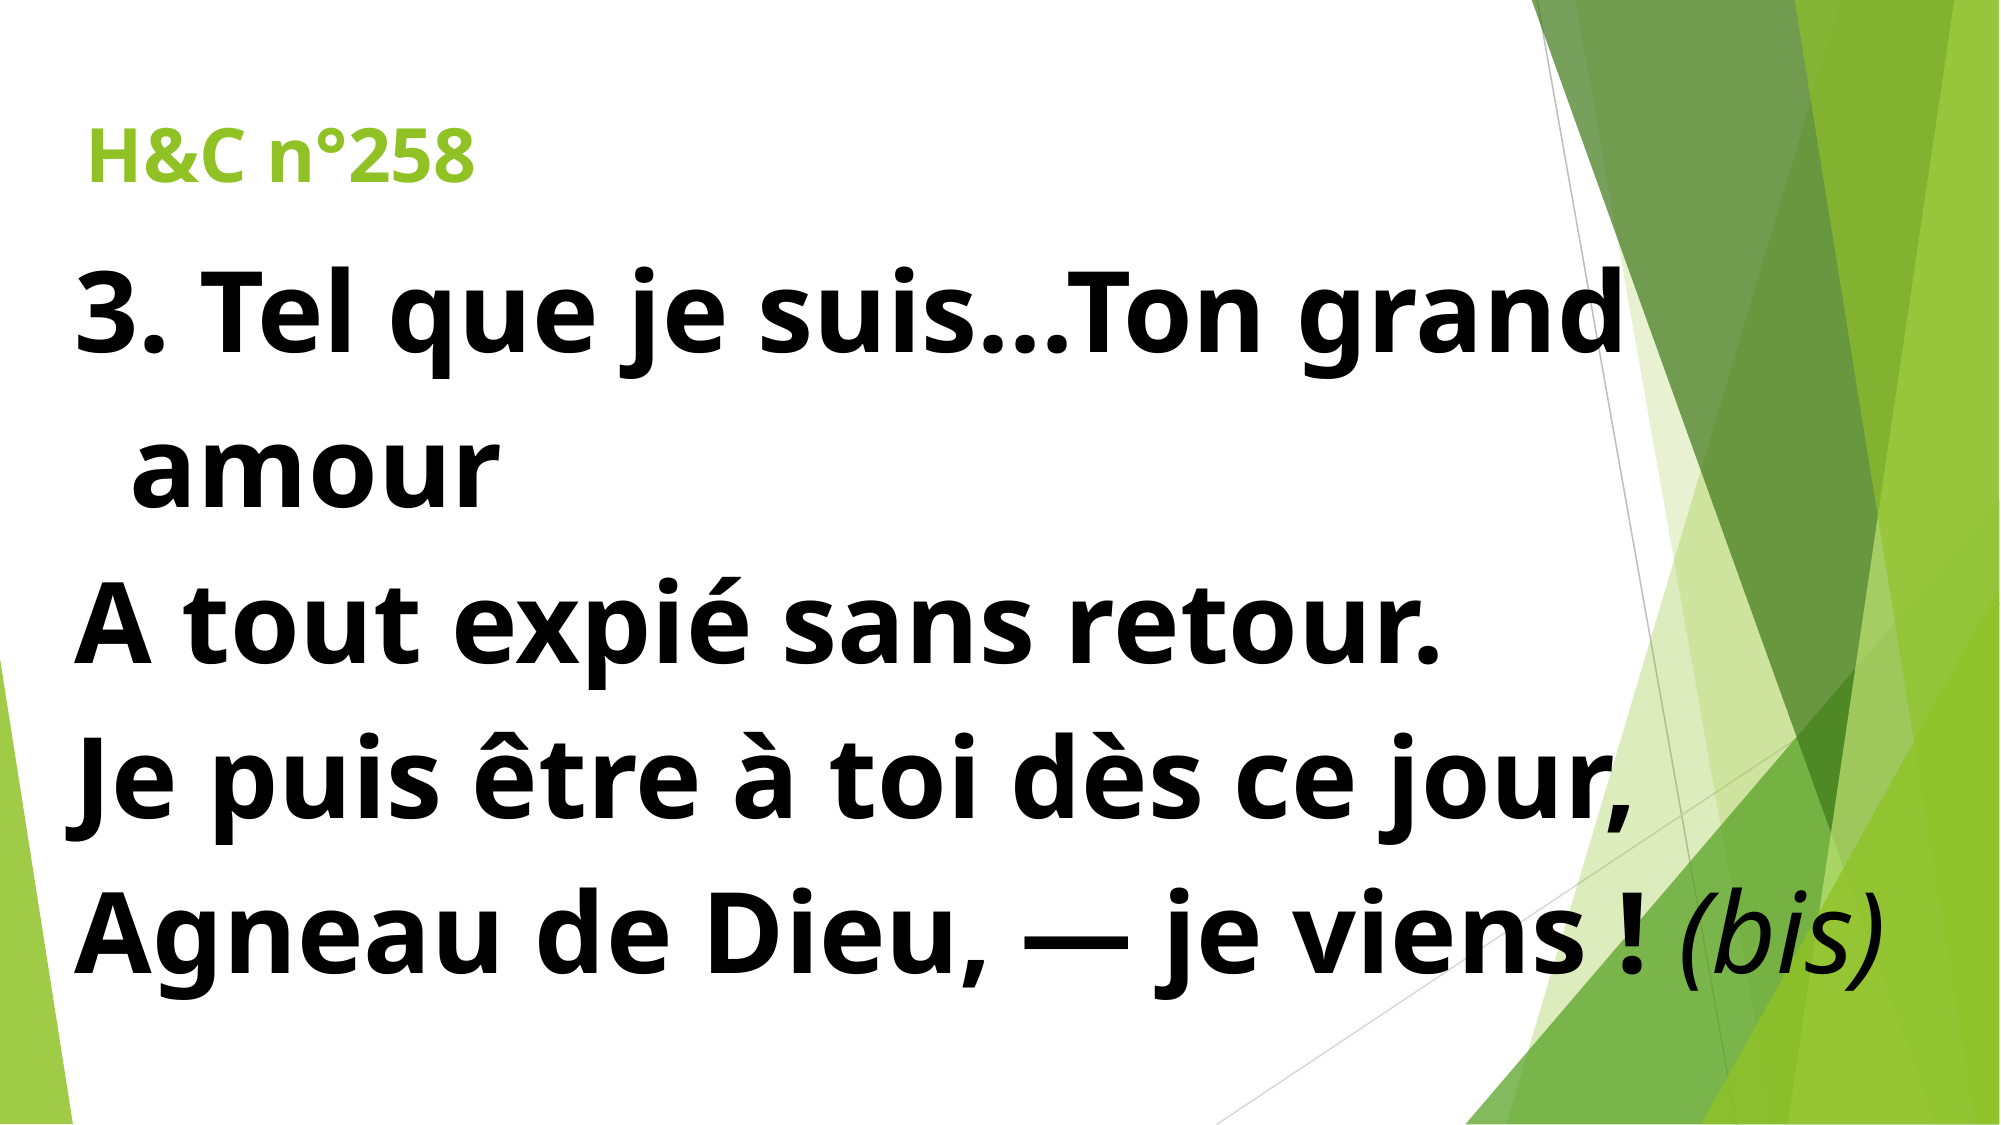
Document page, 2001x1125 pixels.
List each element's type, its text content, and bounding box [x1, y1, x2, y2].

text_box 3. Tel que je suis...Ton grand amour A tout expié sans retour. Je puis être à toi dès ce jour, Agneau de Dieu, — je viens ! (bis) [59, 212, 2001, 1063]
text_box H&C n°258 [70, 99, 1522, 212]
